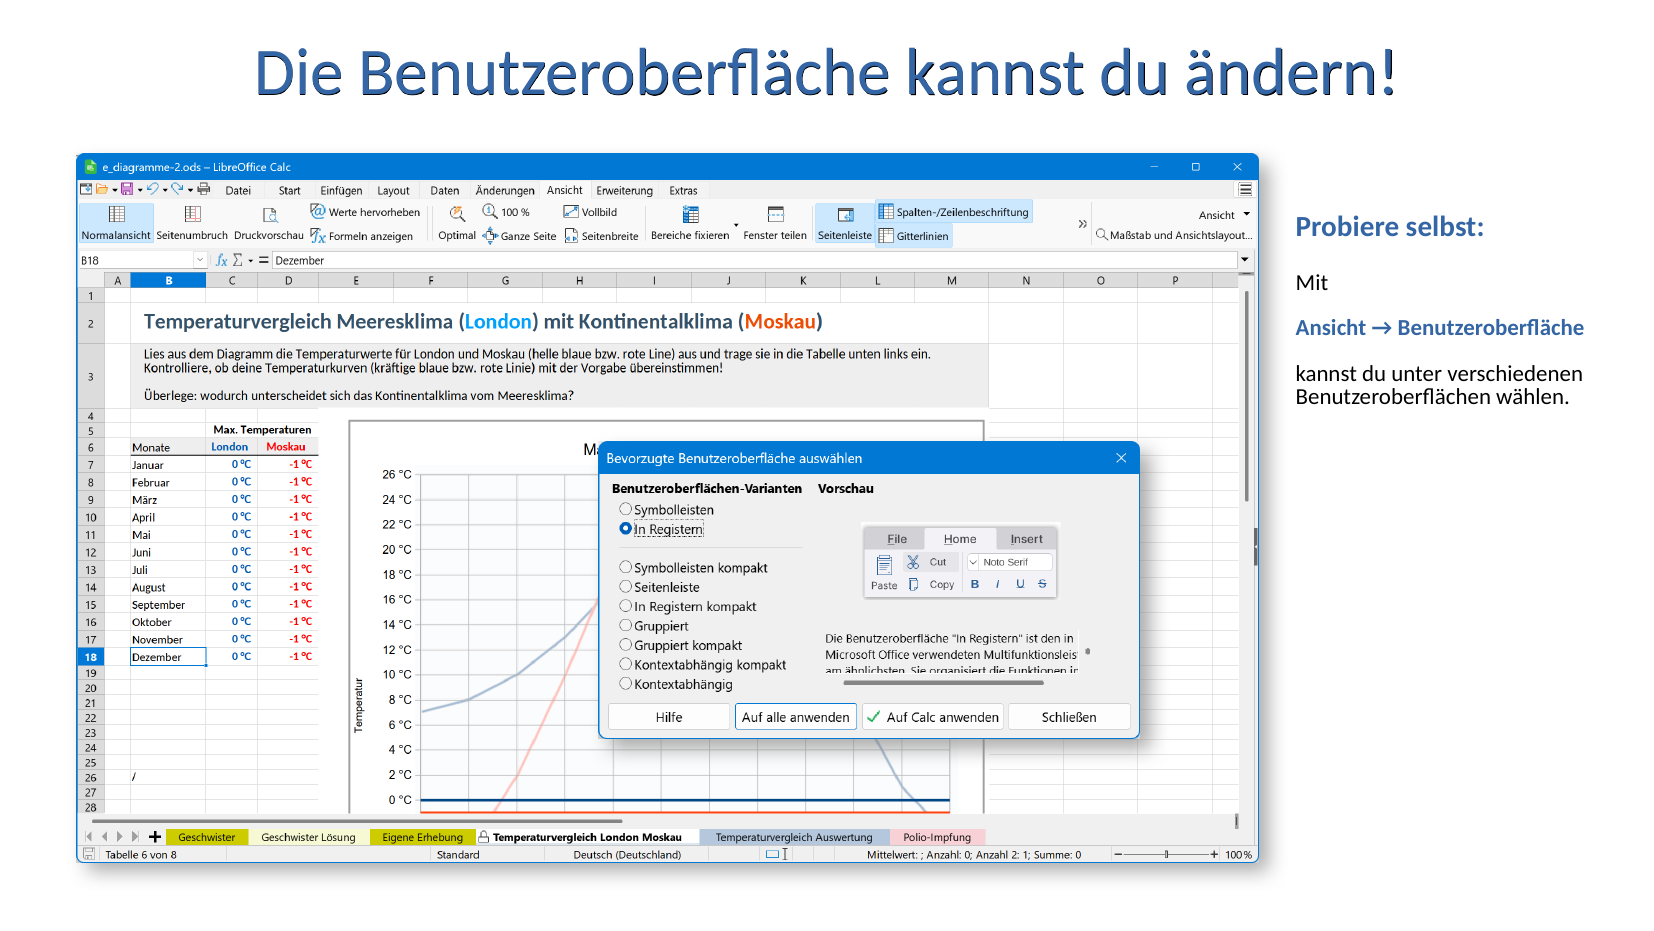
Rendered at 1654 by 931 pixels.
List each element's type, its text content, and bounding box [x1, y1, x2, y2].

text_box Die Benutzeroberfläche kannst du ändern! [224, 29, 1447, 119]
picture [76, 153, 1259, 863]
text_box Probiere selbst: Mit Ansicht → Benutzeroberfläche kannst du unter verschiedenen Benutzeroberflächen wählen. [1280, 206, 1625, 827]
